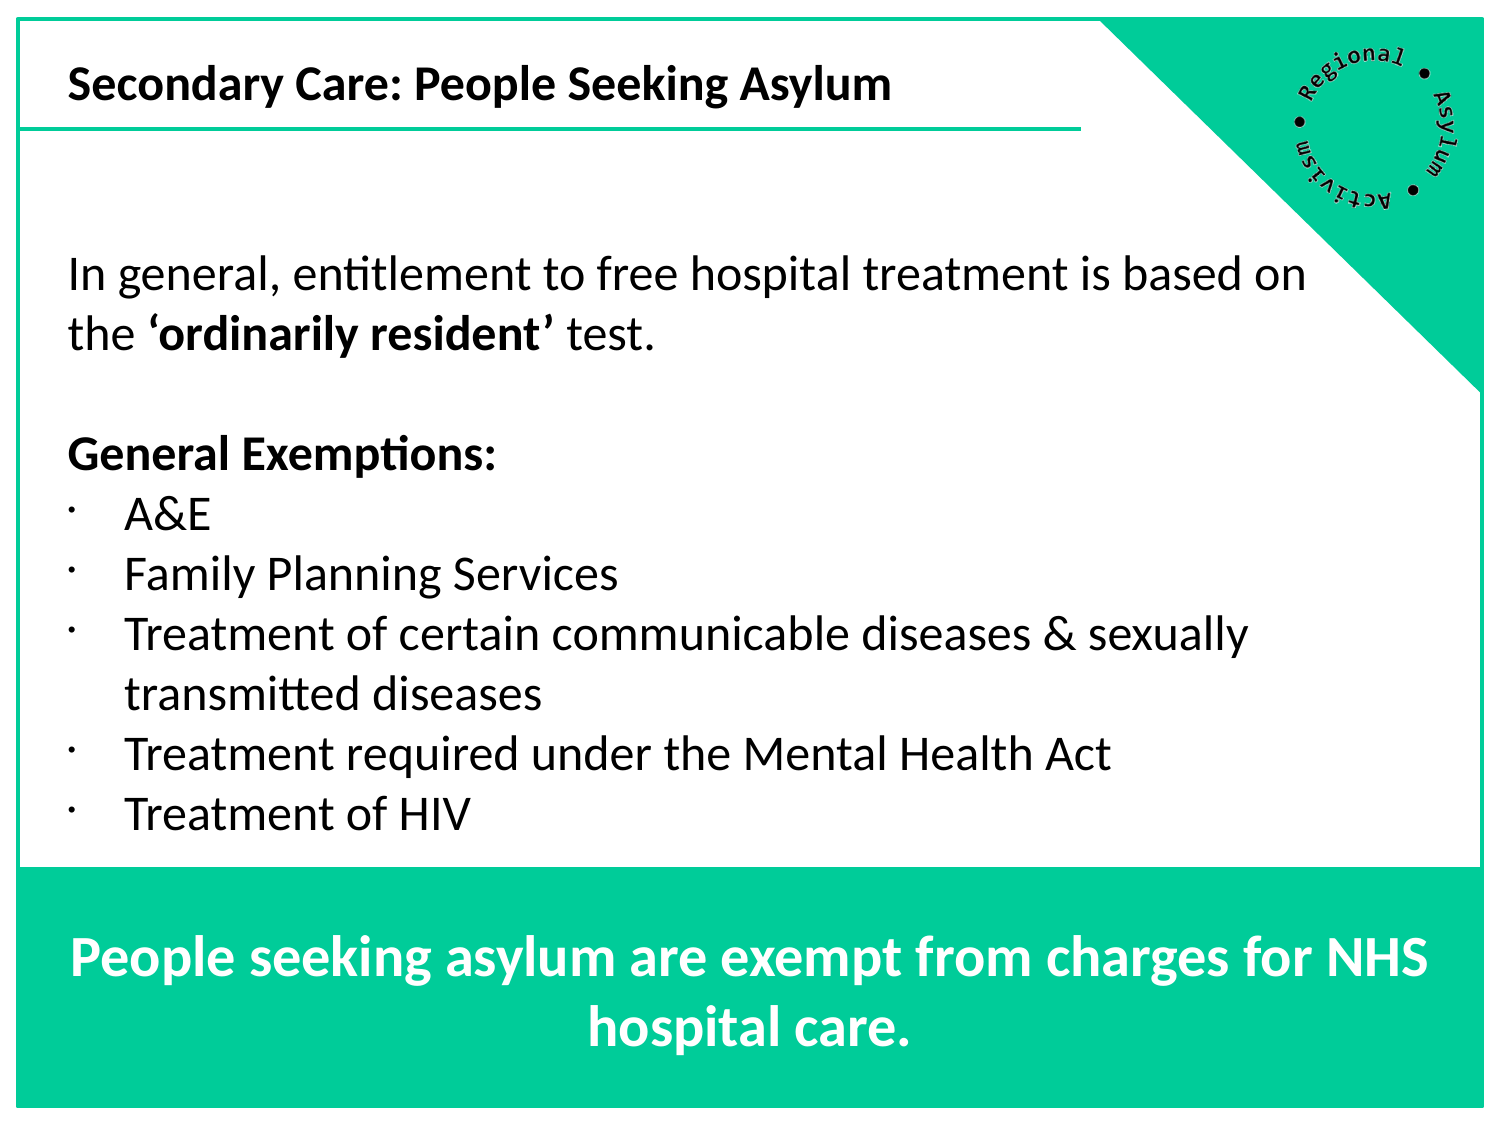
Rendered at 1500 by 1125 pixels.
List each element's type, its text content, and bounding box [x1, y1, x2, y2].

text_box People seeking asylum are exempt from charges for NHS hospital care. [17, 869, 1483, 1106]
picture [1284, 43, 1461, 215]
text_box In general, entitlement to free hospital treatment is based on the ‘ordinarily resident’ test. General Exemptions: A&E Family Planning Services Treatment of certain communicable diseases & sexually transmitted diseases Treatment required under the Mental Health Act Treatment of HIV [53, 172, 1329, 869]
text_box Secondary Care: People Seeking Asylum [53, 42, 1046, 118]
